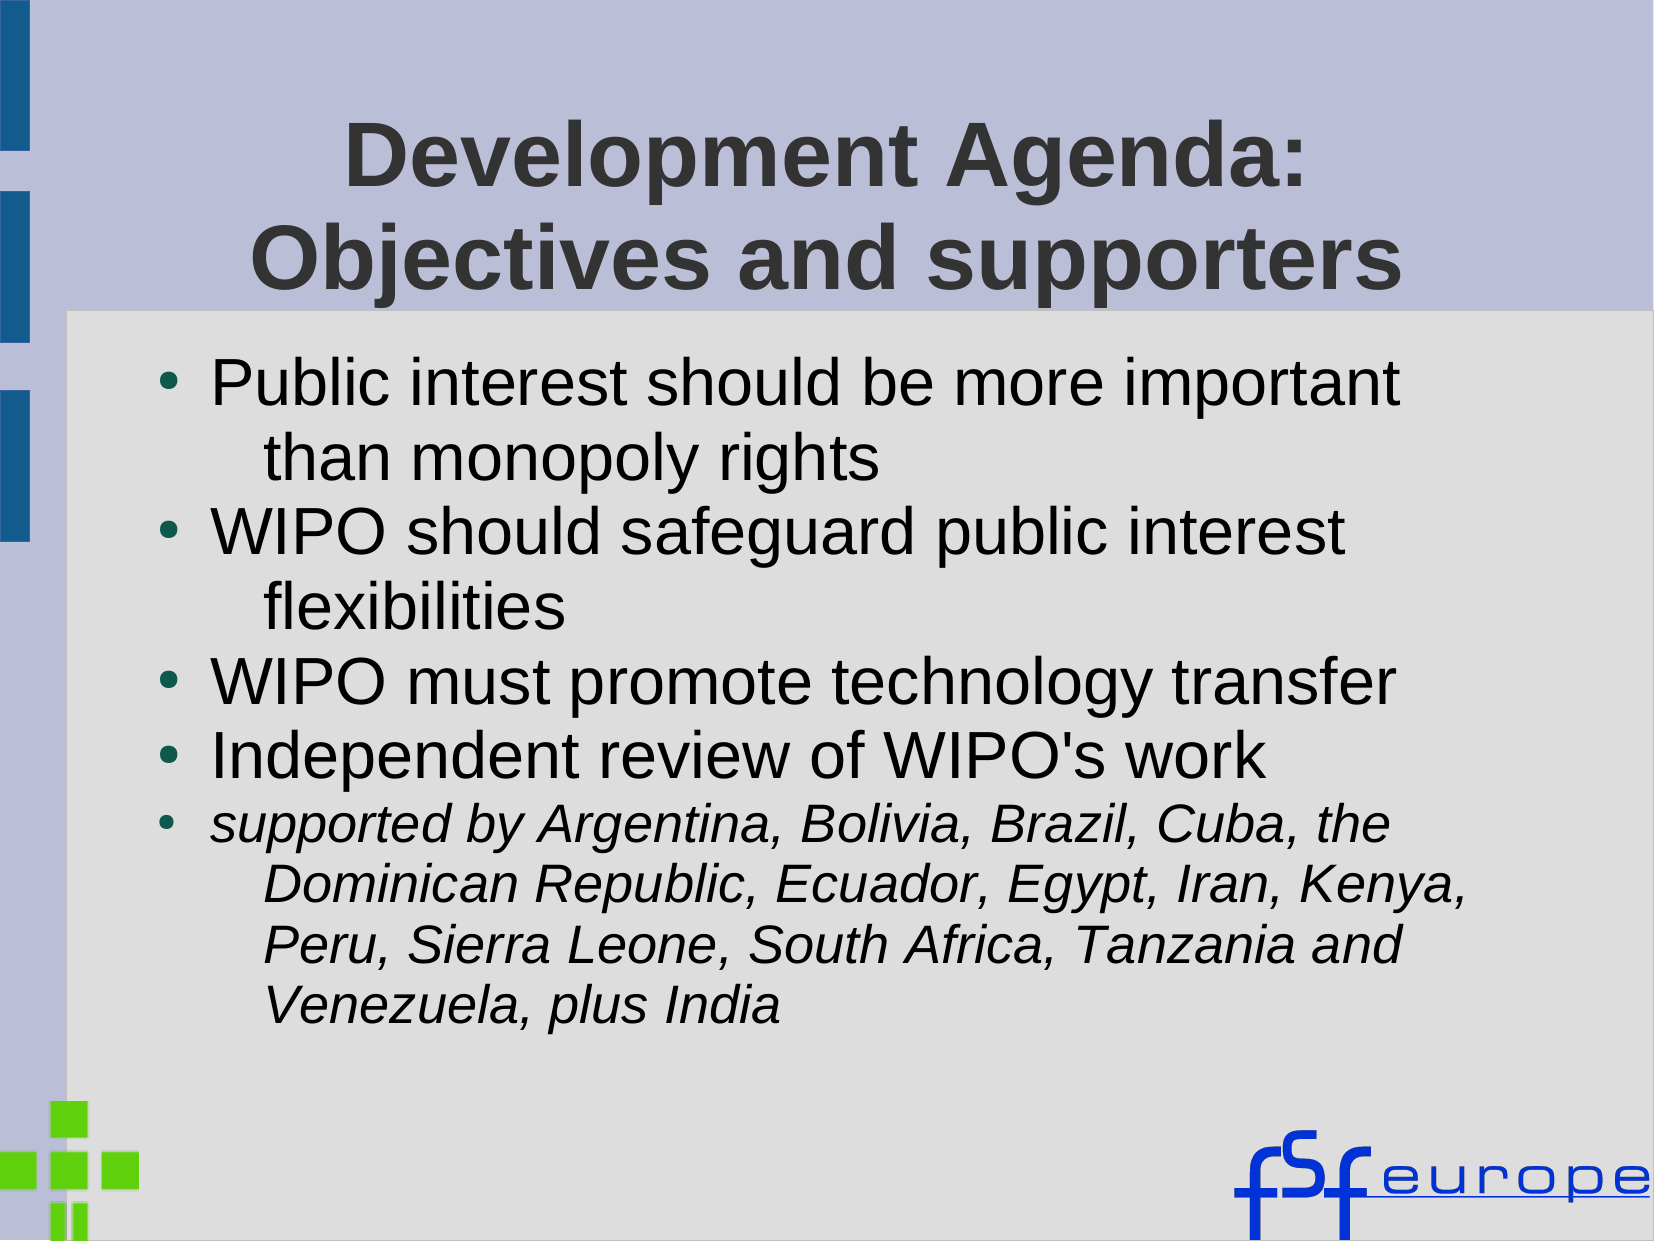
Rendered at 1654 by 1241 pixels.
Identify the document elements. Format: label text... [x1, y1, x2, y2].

picture [0, 1101, 139, 1241]
list Public interest should be more important than monopoly rights WIPO should safeguard public interest flexibilities WIPO must promote technology transfer Independent review of WIPO's work supported by Argentina, Bolivia, Brazil, Cuba, the Dominican Republic, Ecuador, Egypt, Iran, Kenya, Peru, Sierra Leone, South Africa, Tanzania and Venezuela, plus India [121, 344, 1534, 1127]
picture [1230, 1129, 1654, 1241]
title Development Agenda: Objectives and supporters [121, 88, 1534, 325]
